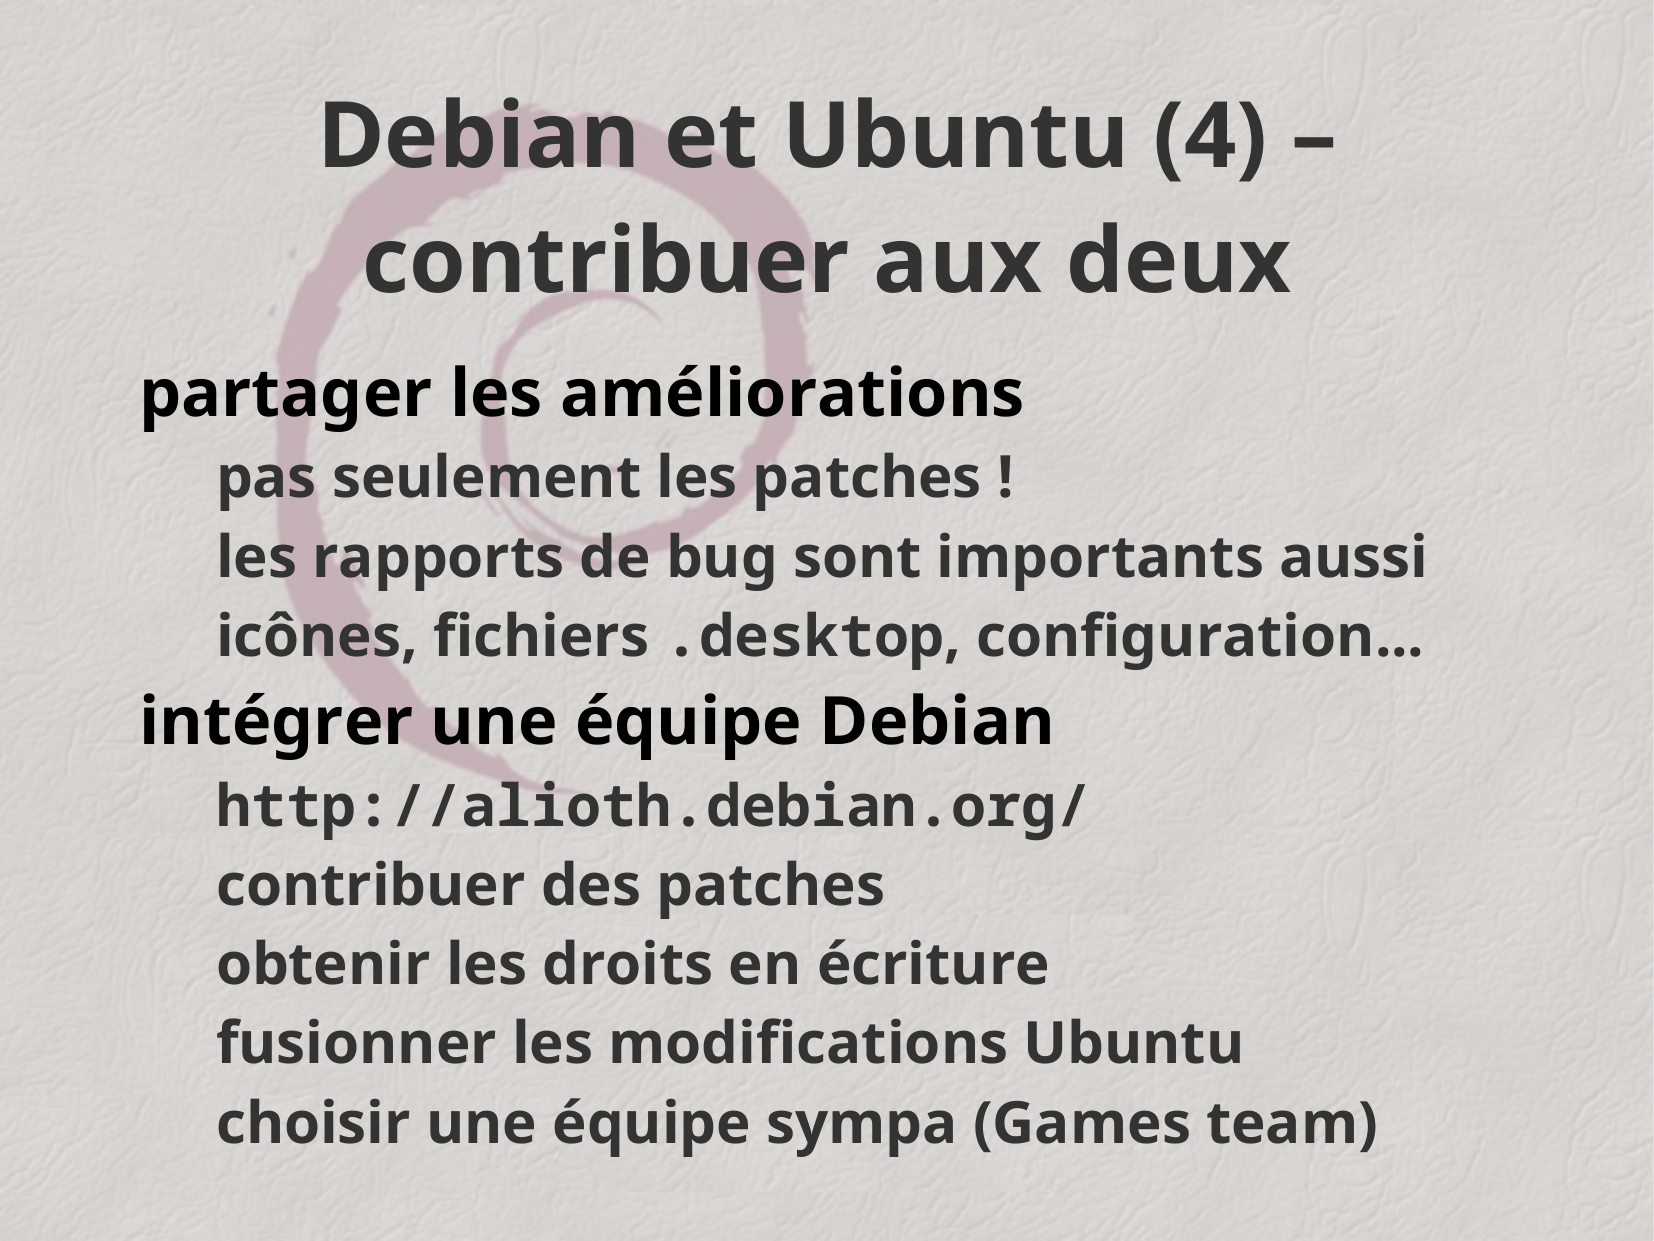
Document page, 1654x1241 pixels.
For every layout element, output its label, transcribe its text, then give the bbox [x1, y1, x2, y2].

title Debian et Ubuntu (4) – contribuer aux deux [121, 88, 1534, 301]
picture [0, 0, 1654, 1241]
list partager les améliorations pas seulement les patches ! les rapports de bug sont importants aussi icônes, fichiers .desktop, configuration... intégrer une équipe Debian http://alioth.debian.org/ contribuer des patches obtenir les droits en écriture fusionner les modifications Ubuntu choisir une équipe sympa (Games team) [121, 344, 1534, 1112]
